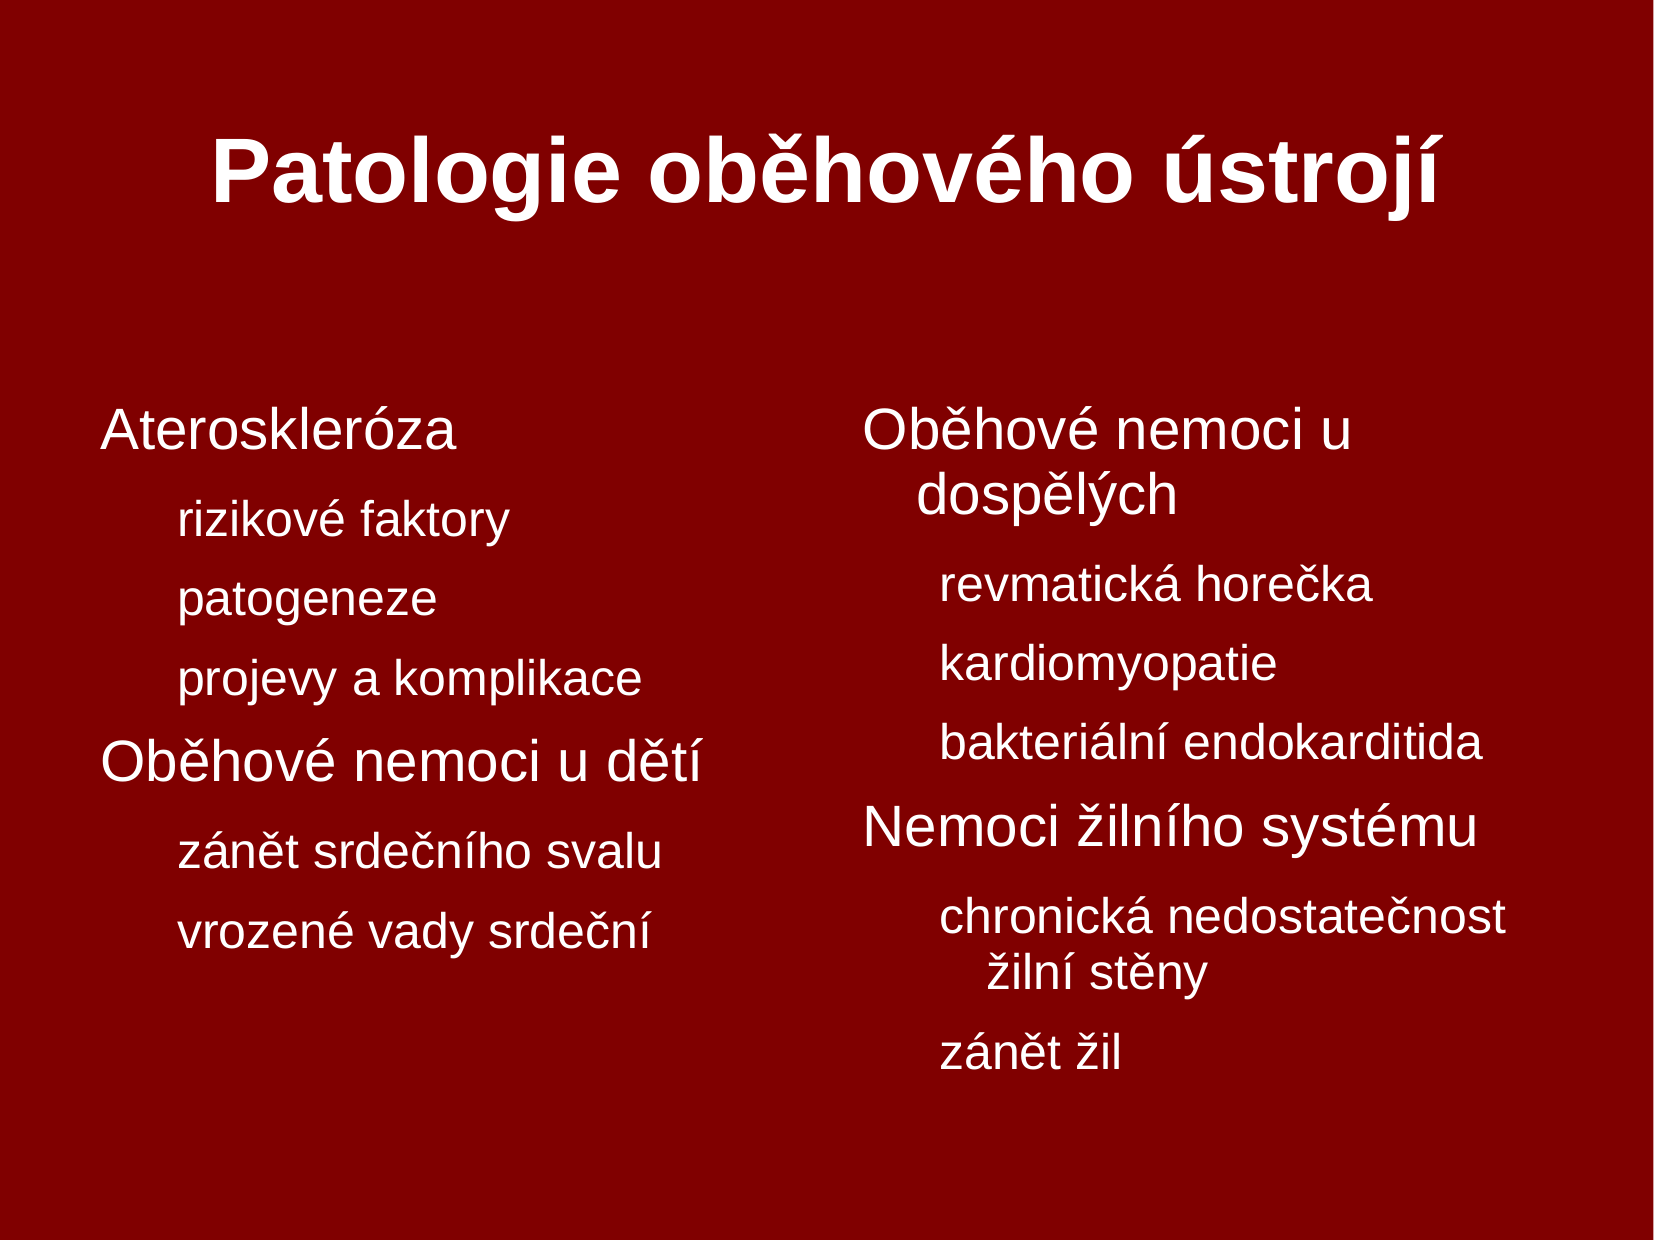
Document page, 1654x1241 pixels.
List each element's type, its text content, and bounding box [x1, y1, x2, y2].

list Ateroskleróza rizikové faktory patogeneze projevy a komplikace Oběhové nemoci u dětí zánět srdečního svalu vrozené vady srdeční [82, 396, 809, 1216]
list Oběhové nemoci u dospělých revmatická horečka kardiomyopatie bakteriální endokarditida Nemoci žilního systému chronická nedostatečnost žilní stěny zánět žil [845, 396, 1572, 1201]
title Patologie oběhového ústrojí [82, 67, 1571, 275]
